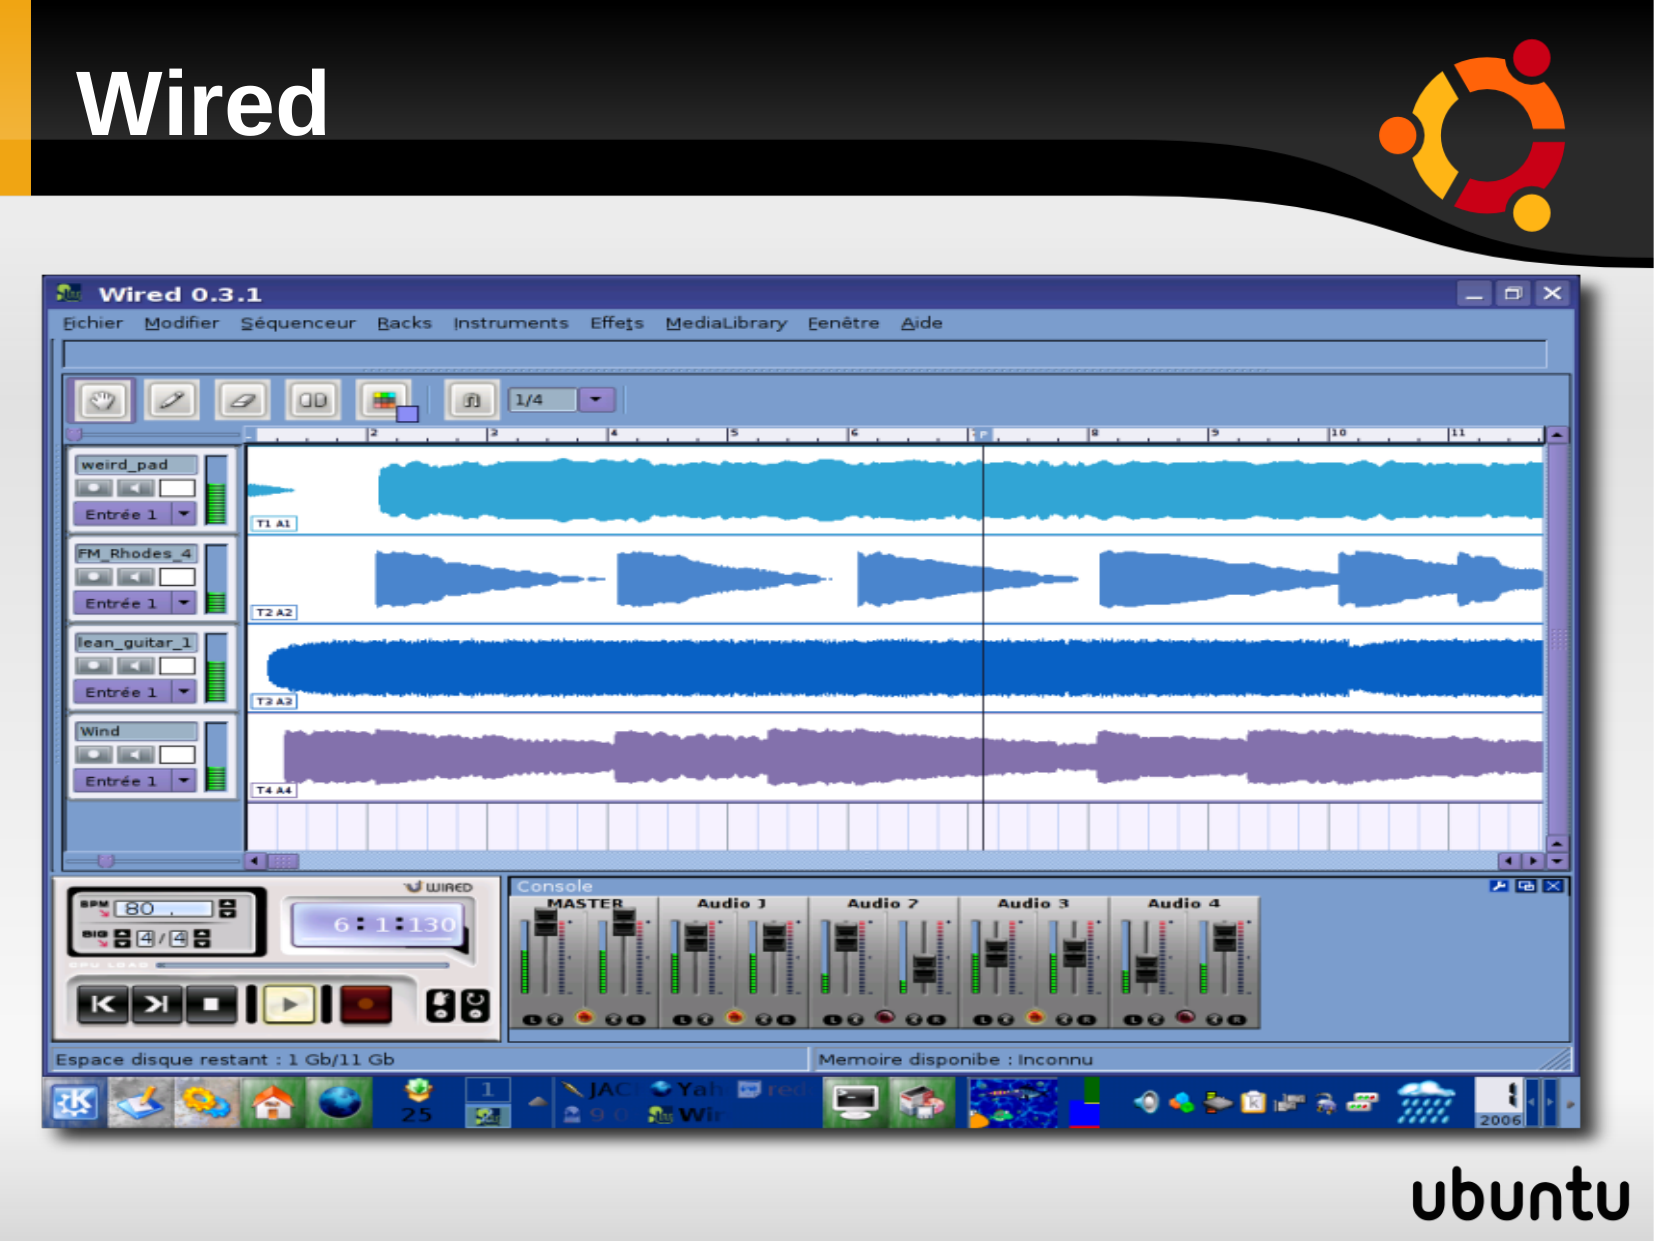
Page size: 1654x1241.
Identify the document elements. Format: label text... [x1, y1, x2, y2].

picture [0, 0, 1654, 1241]
title Wired [76, 7, 1565, 200]
